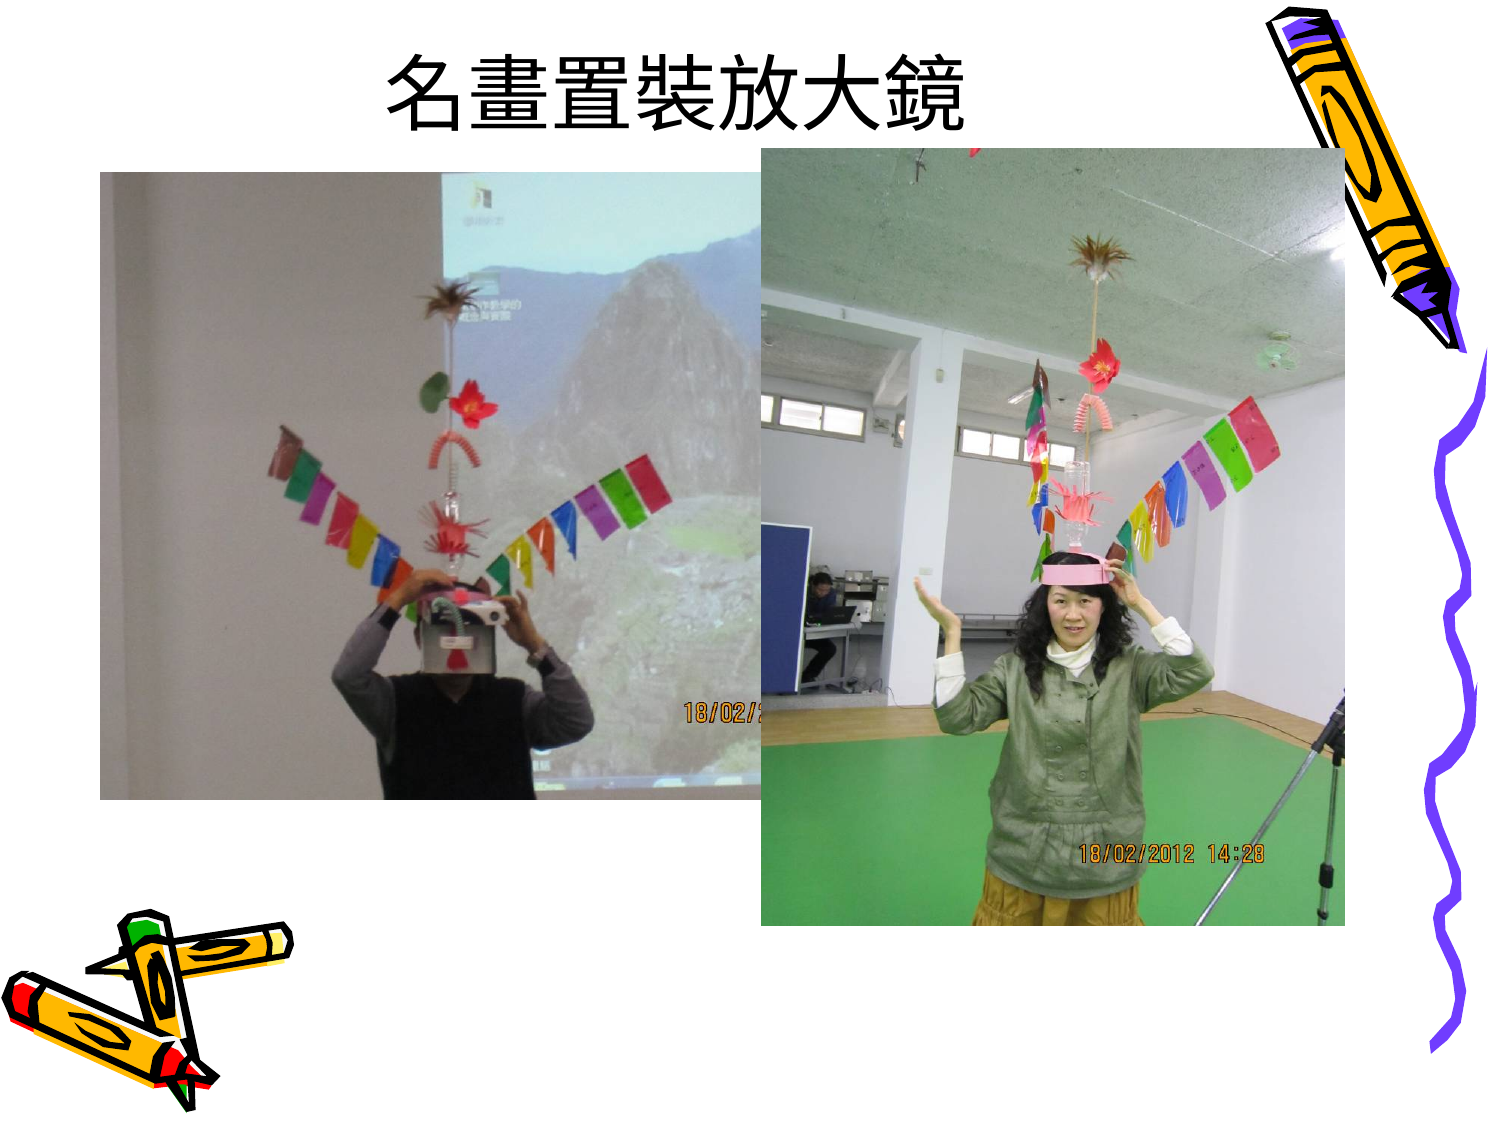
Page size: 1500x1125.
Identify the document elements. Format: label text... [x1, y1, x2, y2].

title 名畫置裝放大鏡 [112, 24, 1240, 149]
picture [100, 148, 1345, 927]
